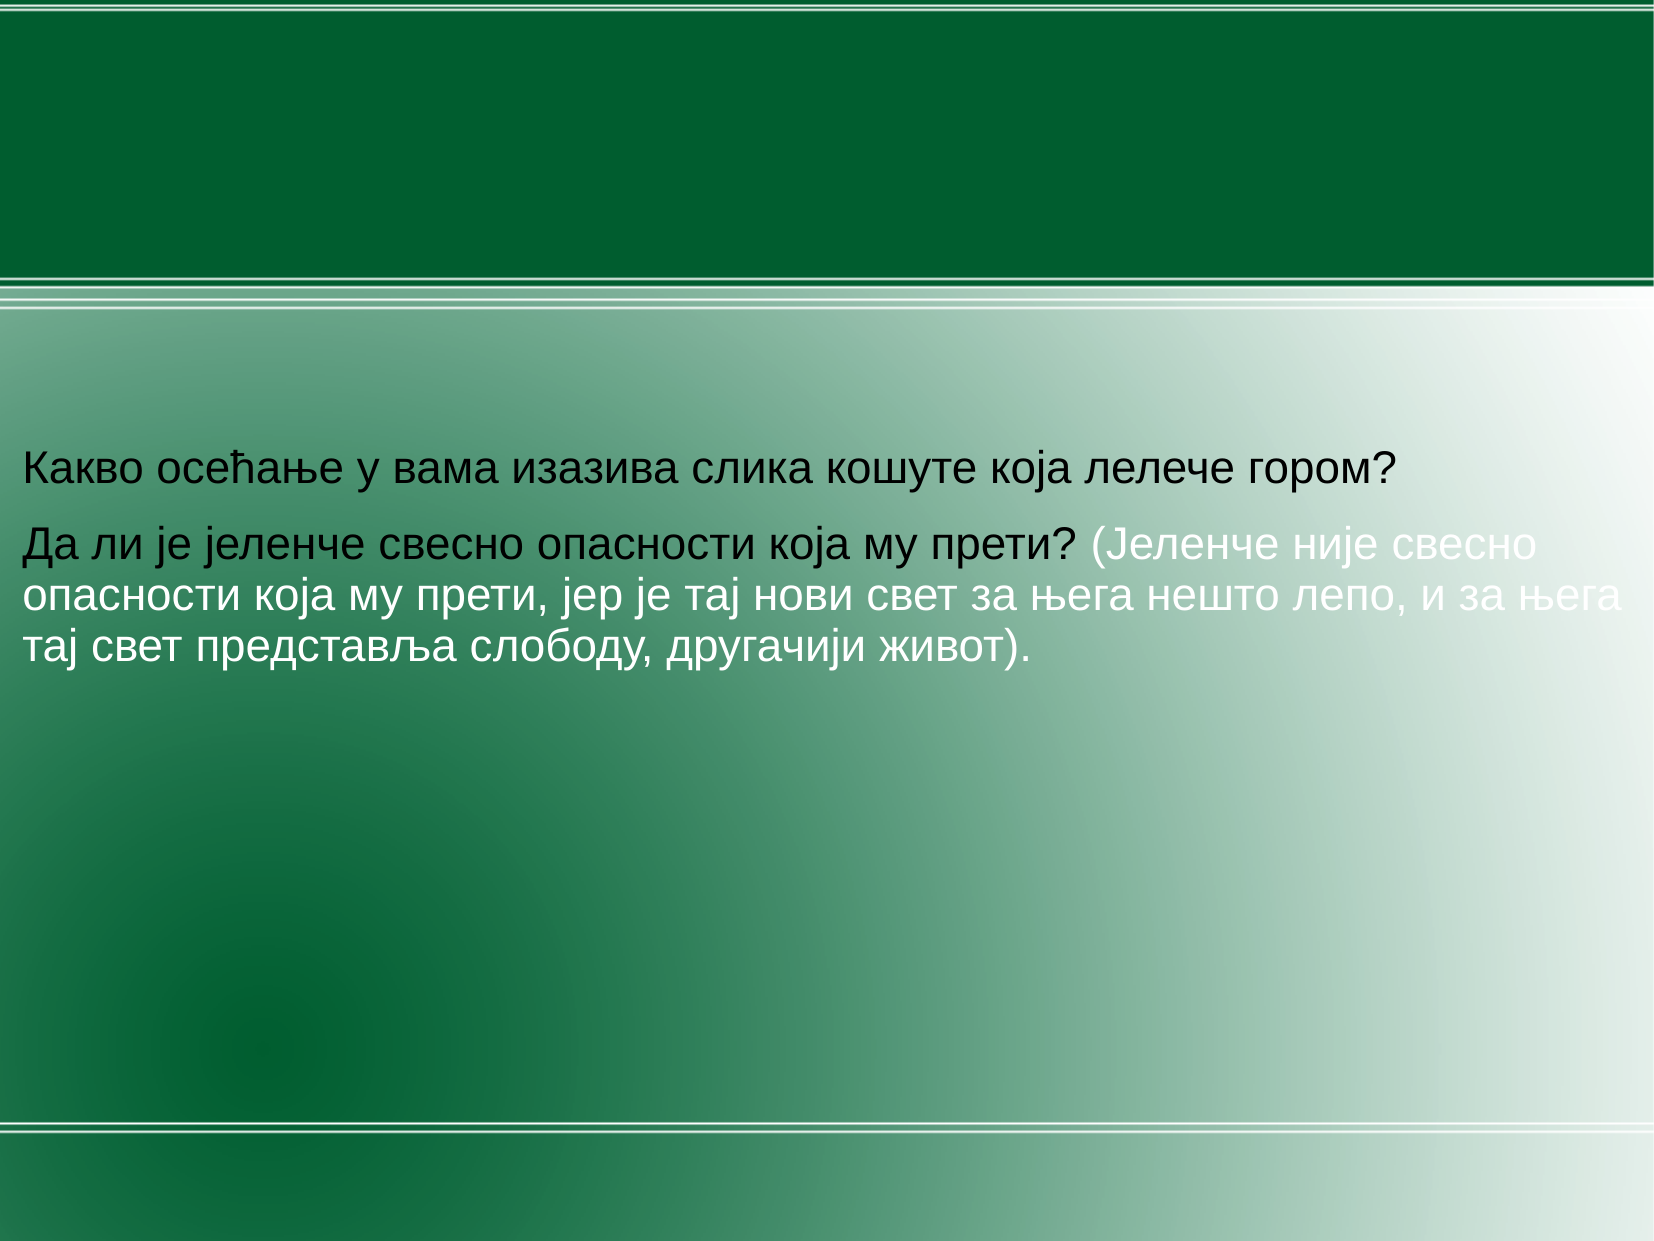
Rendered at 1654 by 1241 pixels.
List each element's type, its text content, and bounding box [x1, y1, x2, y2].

text_box Какво осећање у вама изазива слика кошуте која лелече гором? Да ли је јеленче свесно опасности која му прети? (Јеленче није свесно опасности која му прети, јер је тај нови свет за њега нешто лепо, и за њега тај свет представља слободу, другачији живот). [7, 434, 1654, 726]
picture [0, 0, 1654, 1241]
